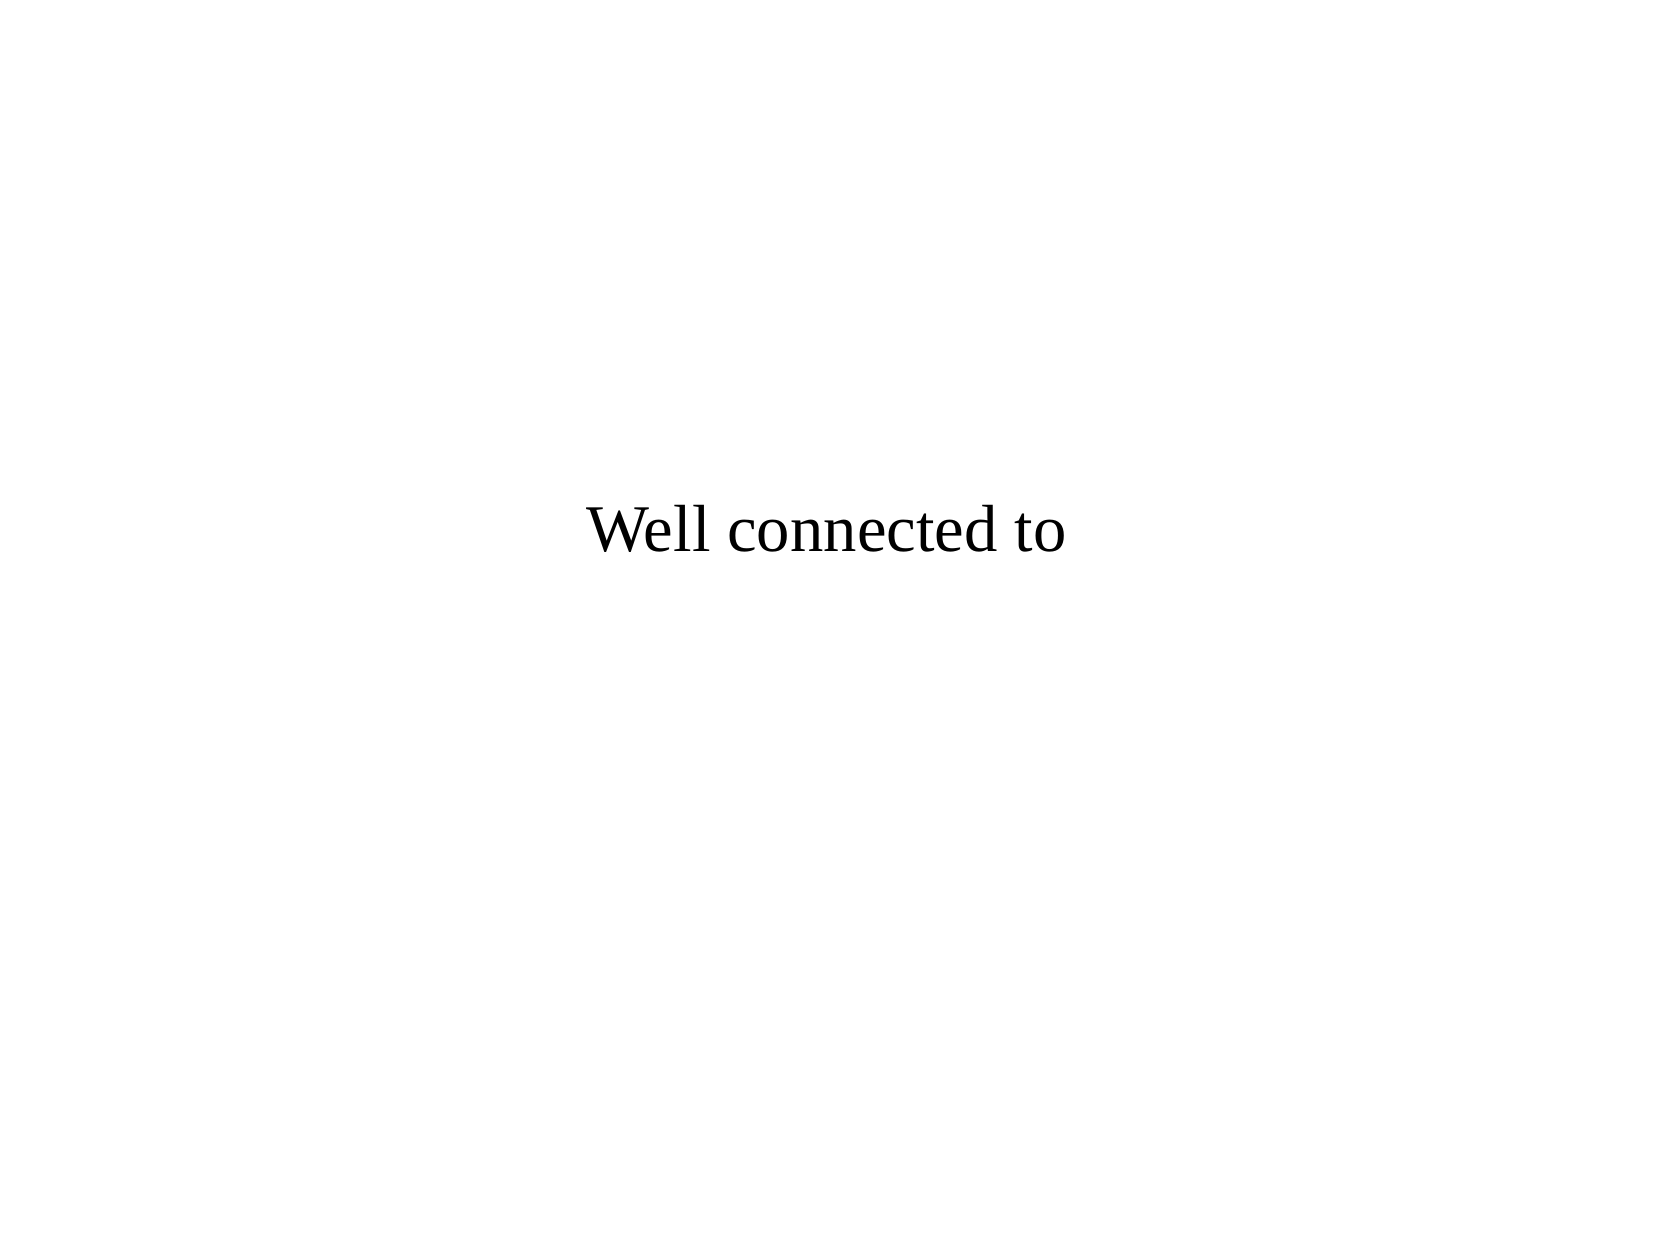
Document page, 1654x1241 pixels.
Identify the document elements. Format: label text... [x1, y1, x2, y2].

subtitle Well connected to [82, 49, 1571, 1010]
